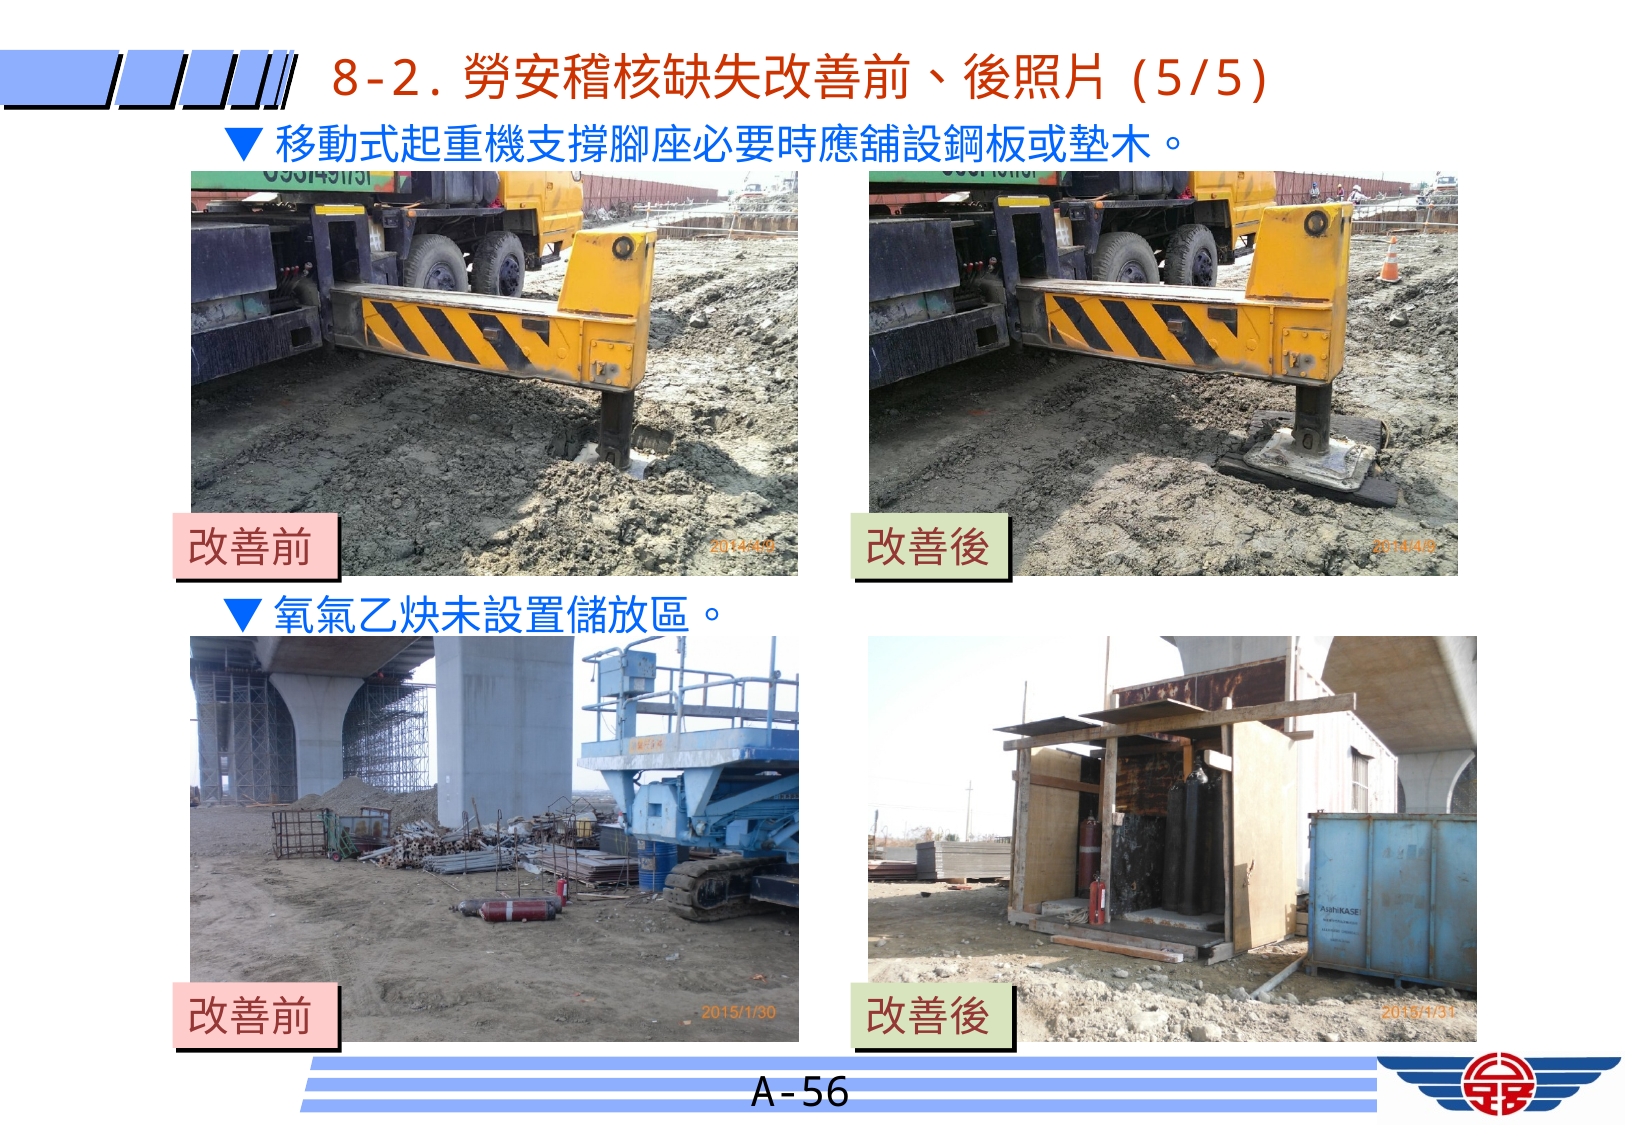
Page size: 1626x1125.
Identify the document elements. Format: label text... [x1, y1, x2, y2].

text_box 改善前 [172, 982, 338, 1048]
text_box ▼移動式起重機支撐腳座必要時應舖設鋼板或墊木。 [208, 110, 1426, 177]
text_box 改善前 [172, 512, 338, 579]
picture [869, 171, 1458, 576]
picture [190, 636, 799, 1043]
picture [868, 636, 1477, 1043]
text_box 8-2.勞安稽核缺失改善前、後照片(5/5) [315, 38, 1545, 150]
text_box ▼氧氣乙炔未設置儲放區。 [207, 581, 931, 648]
picture [191, 171, 798, 576]
text_box 改善後 [850, 982, 1012, 1049]
text_box 改善後 [850, 512, 1009, 579]
